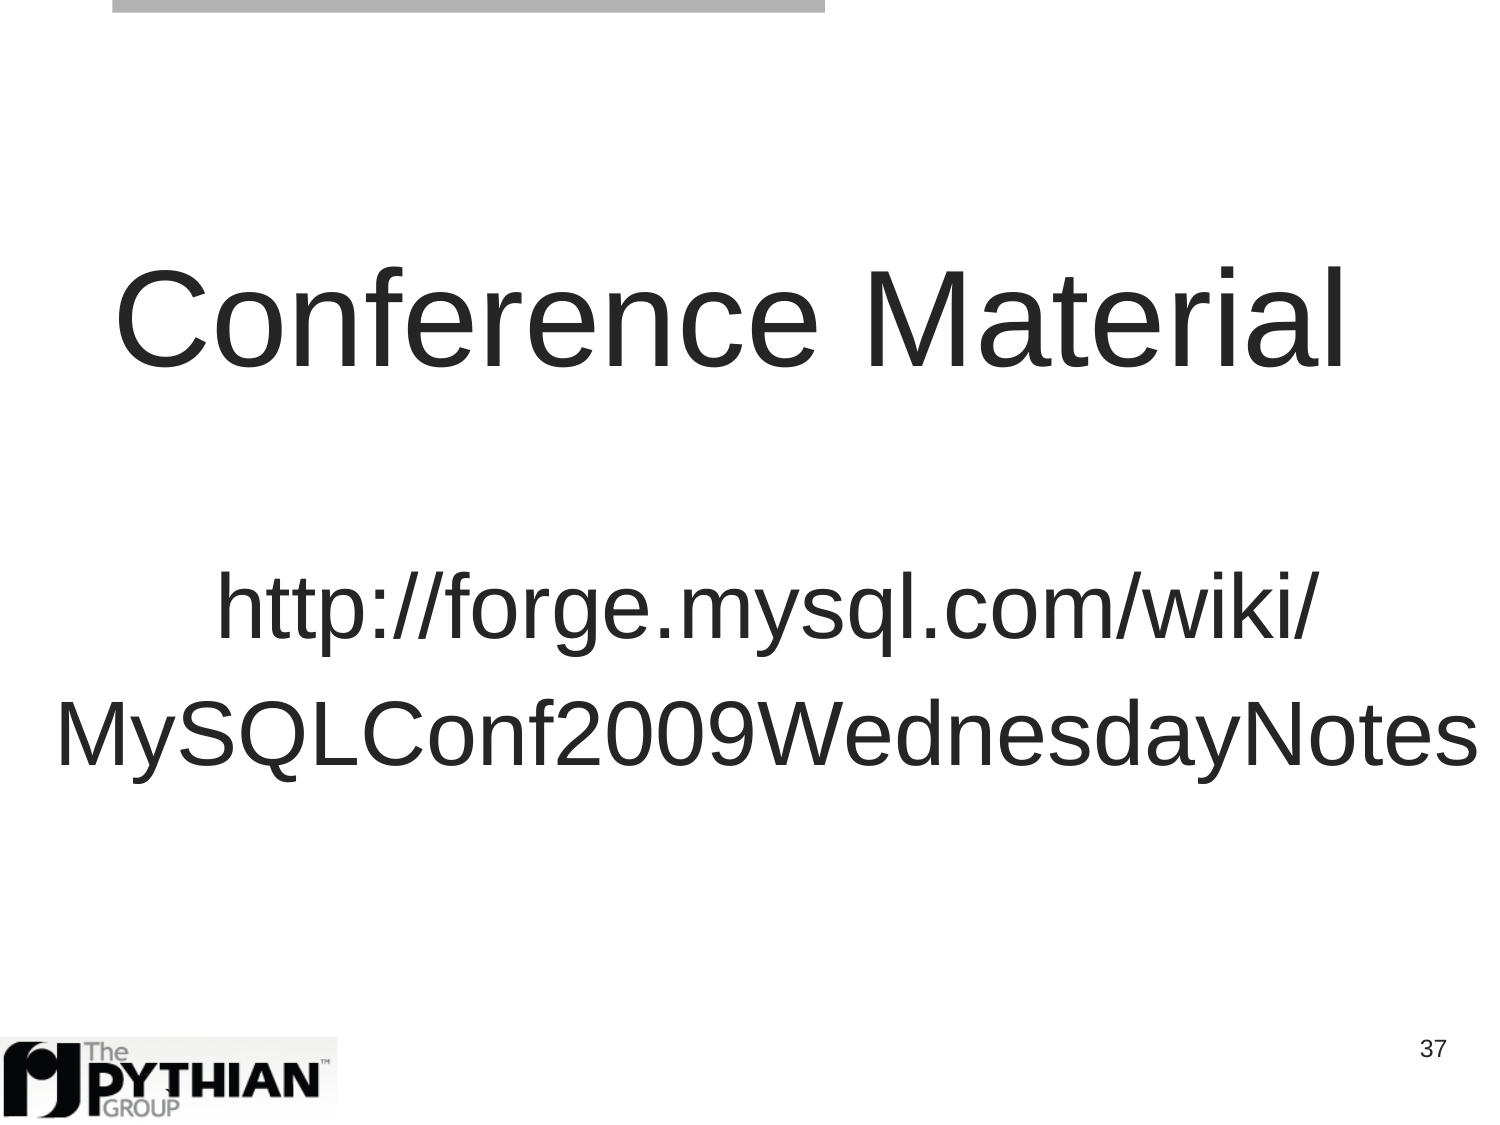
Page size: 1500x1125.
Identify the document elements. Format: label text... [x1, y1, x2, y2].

text_box <number> [1112, 1024, 1463, 1103]
text_box Conference Material http://forge.mysql.com/wiki/ MySQLConf2009WednesdayNotes [0, 0, 1500, 1013]
picture [0, 1037, 338, 1125]
